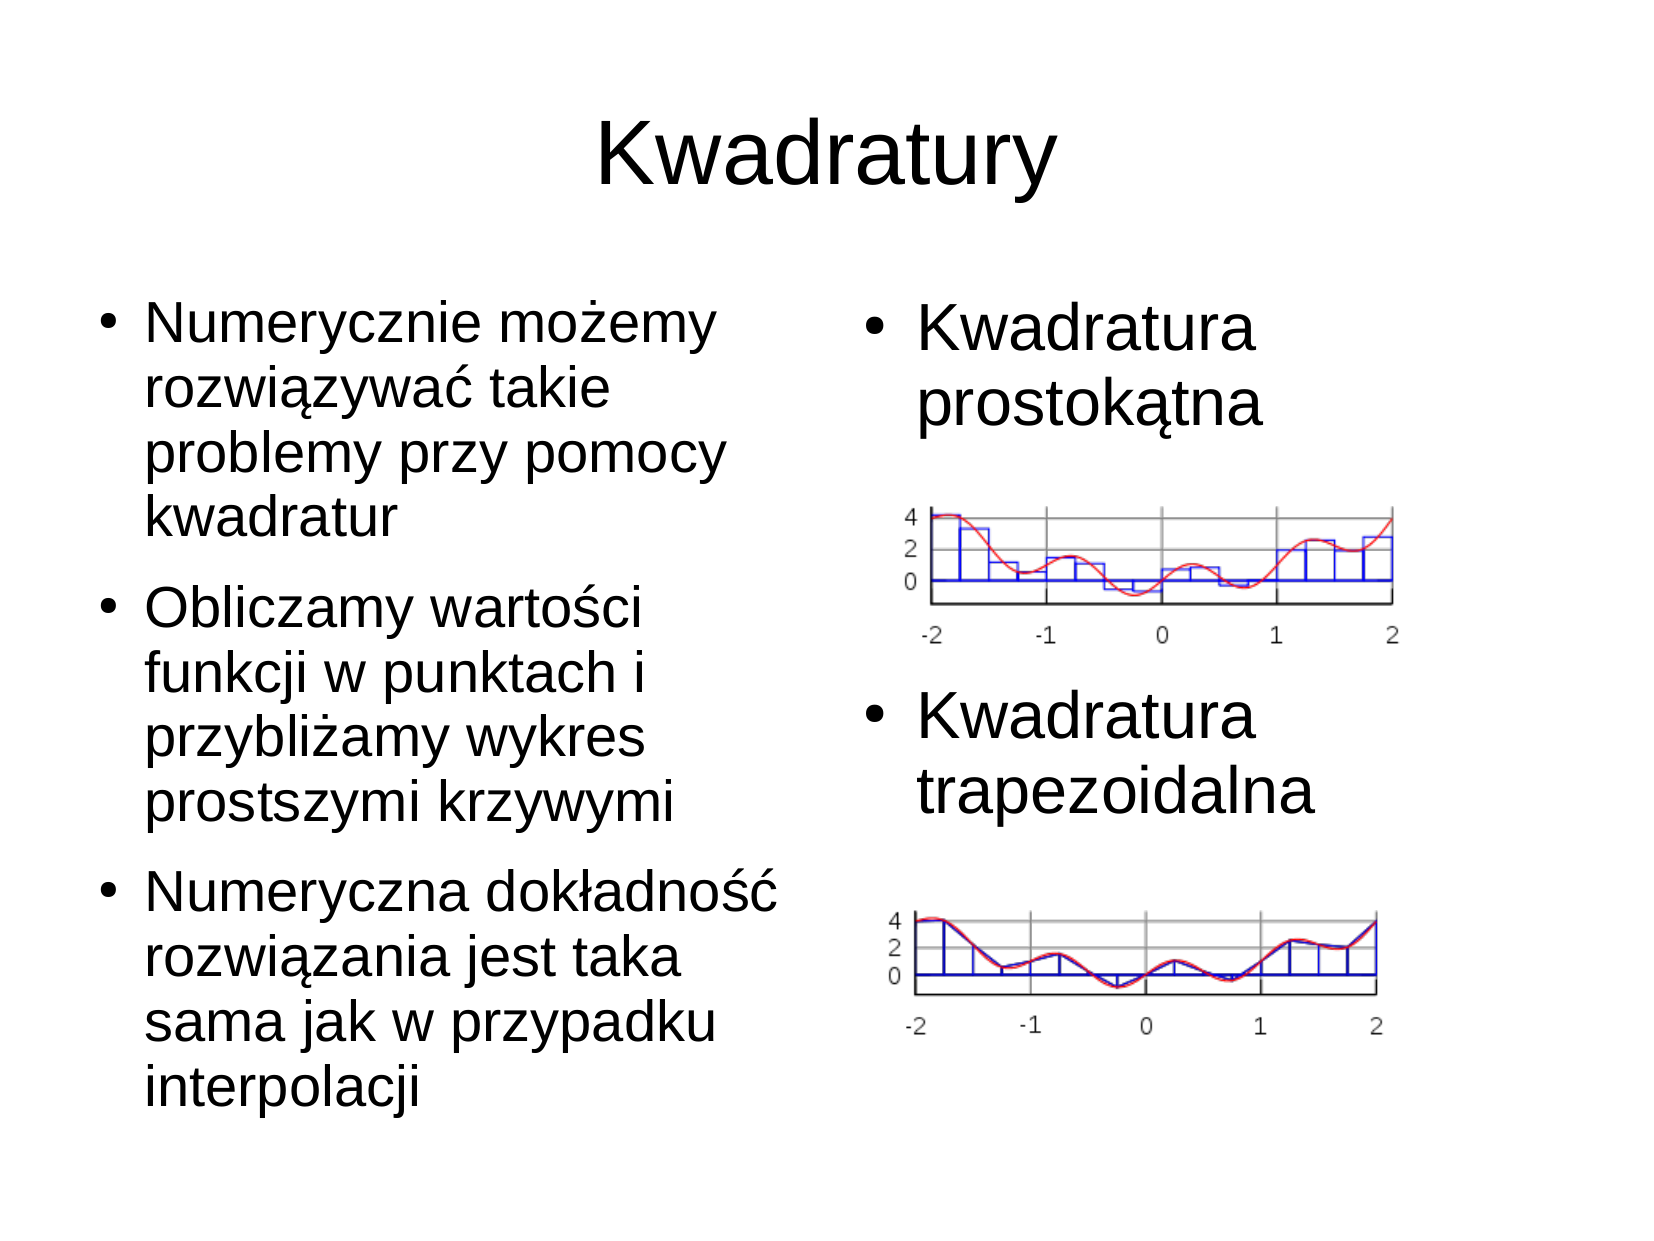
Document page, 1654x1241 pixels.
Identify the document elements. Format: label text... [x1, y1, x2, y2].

list Kwadratura prostokątna Kwadratura trapezoidalna [845, 290, 1572, 1010]
picture [869, 892, 1401, 1052]
picture [885, 488, 1417, 661]
title Kwadratury [82, 49, 1571, 257]
list Numerycznie możemy rozwiązywać takie problemy przy pomocy kwadratur Obliczamy wartości funkcji w punktach i przybliżamy wykres prostszymi krzywymi Numeryczna dokładność rozwiązania jest taka sama jak w przypadku interpolacji [82, 290, 823, 1130]
